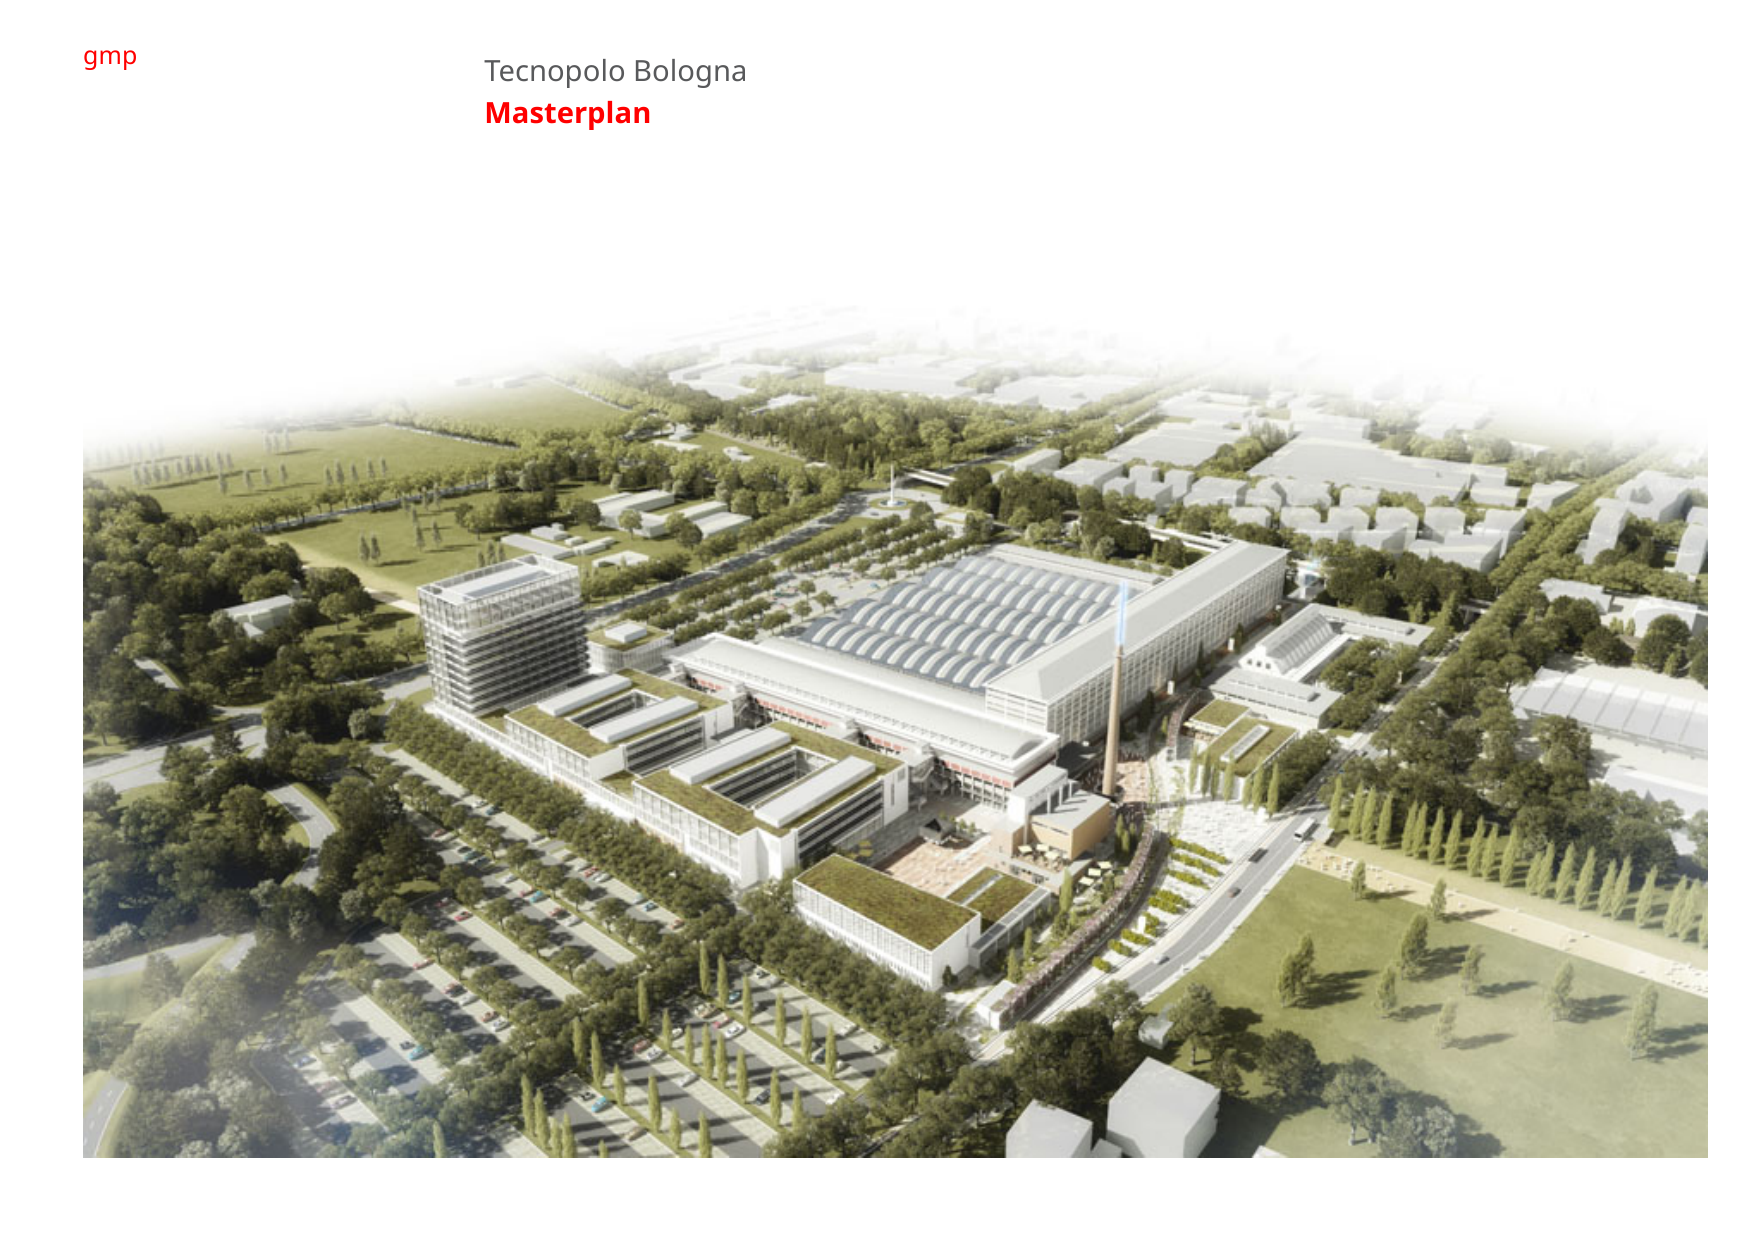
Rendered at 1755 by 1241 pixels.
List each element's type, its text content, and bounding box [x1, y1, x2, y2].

picture [83, 182, 1708, 1158]
list Masterplan [484, 93, 1625, 146]
